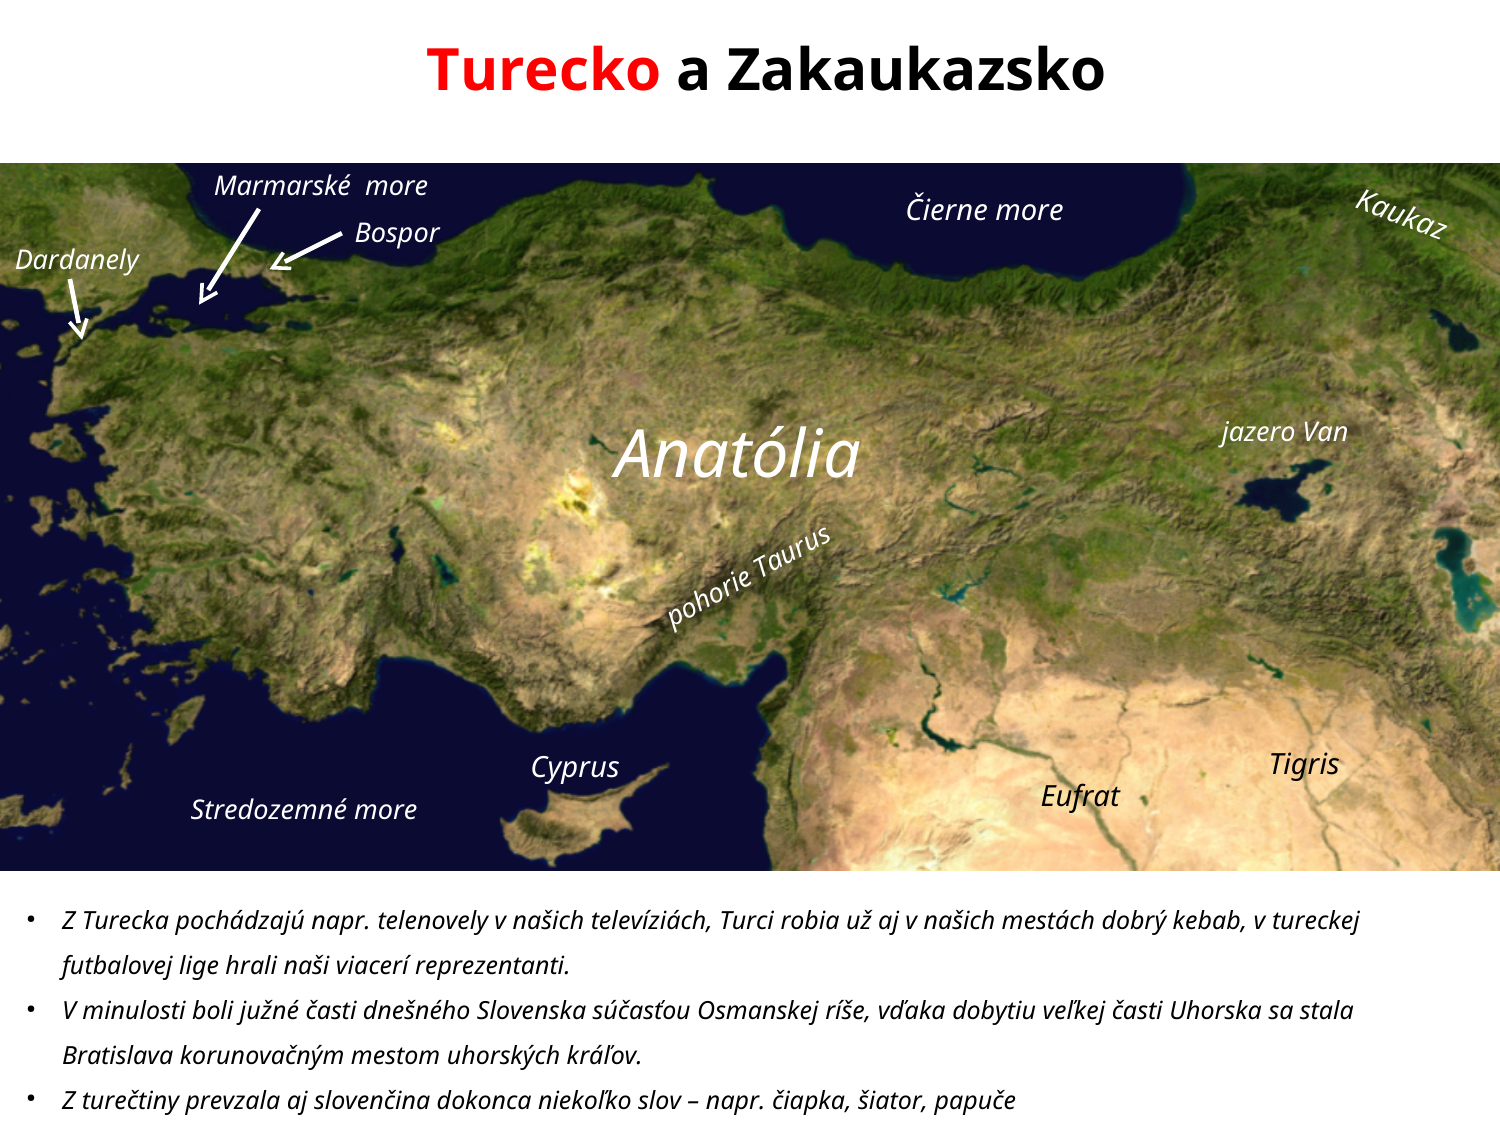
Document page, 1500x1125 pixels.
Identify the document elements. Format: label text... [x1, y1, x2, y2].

text_box Stredozemné more [175, 785, 446, 834]
text_box Cyprus [515, 740, 762, 791]
text_box Z Turecka pochádzajú napr. telenovely v našich televíziách, Turci robia už aj v našich mestách dobrý kebab, v tureckej futbalovej lige hrali naši viacerí reprezentanti. V minulosti boli južné časti dnešného Slovenska súčasťou Osmanskej ríše, vďaka dobytiu veľkej časti Uhorska sa stala Bratislava korunovačným mestom uhorských kráľov. Z turečtiny prevzala aj slovenčina dokonca niekoľko slov – napr. čiapka, šiator, papuče [11, 882, 1453, 1123]
text_box Anatólia [600, 403, 1011, 500]
text_box Marmarské more [199, 160, 446, 209]
text_box Čierne more [890, 183, 1137, 235]
title Turecko a Zakaukazsko [128, 0, 1404, 163]
text_box Kaukaz [1335, 168, 1495, 268]
text_box Tigris [1253, 738, 1500, 789]
text_box jazero Van [1207, 406, 1372, 455]
picture [0, 163, 255, 234]
text_box pohorie Taurus [642, 489, 878, 651]
picture [0, 163, 1500, 871]
text_box Dardanely [0, 234, 247, 283]
text_box Bospor [339, 207, 586, 256]
text_box Eufrat [1025, 769, 1272, 821]
